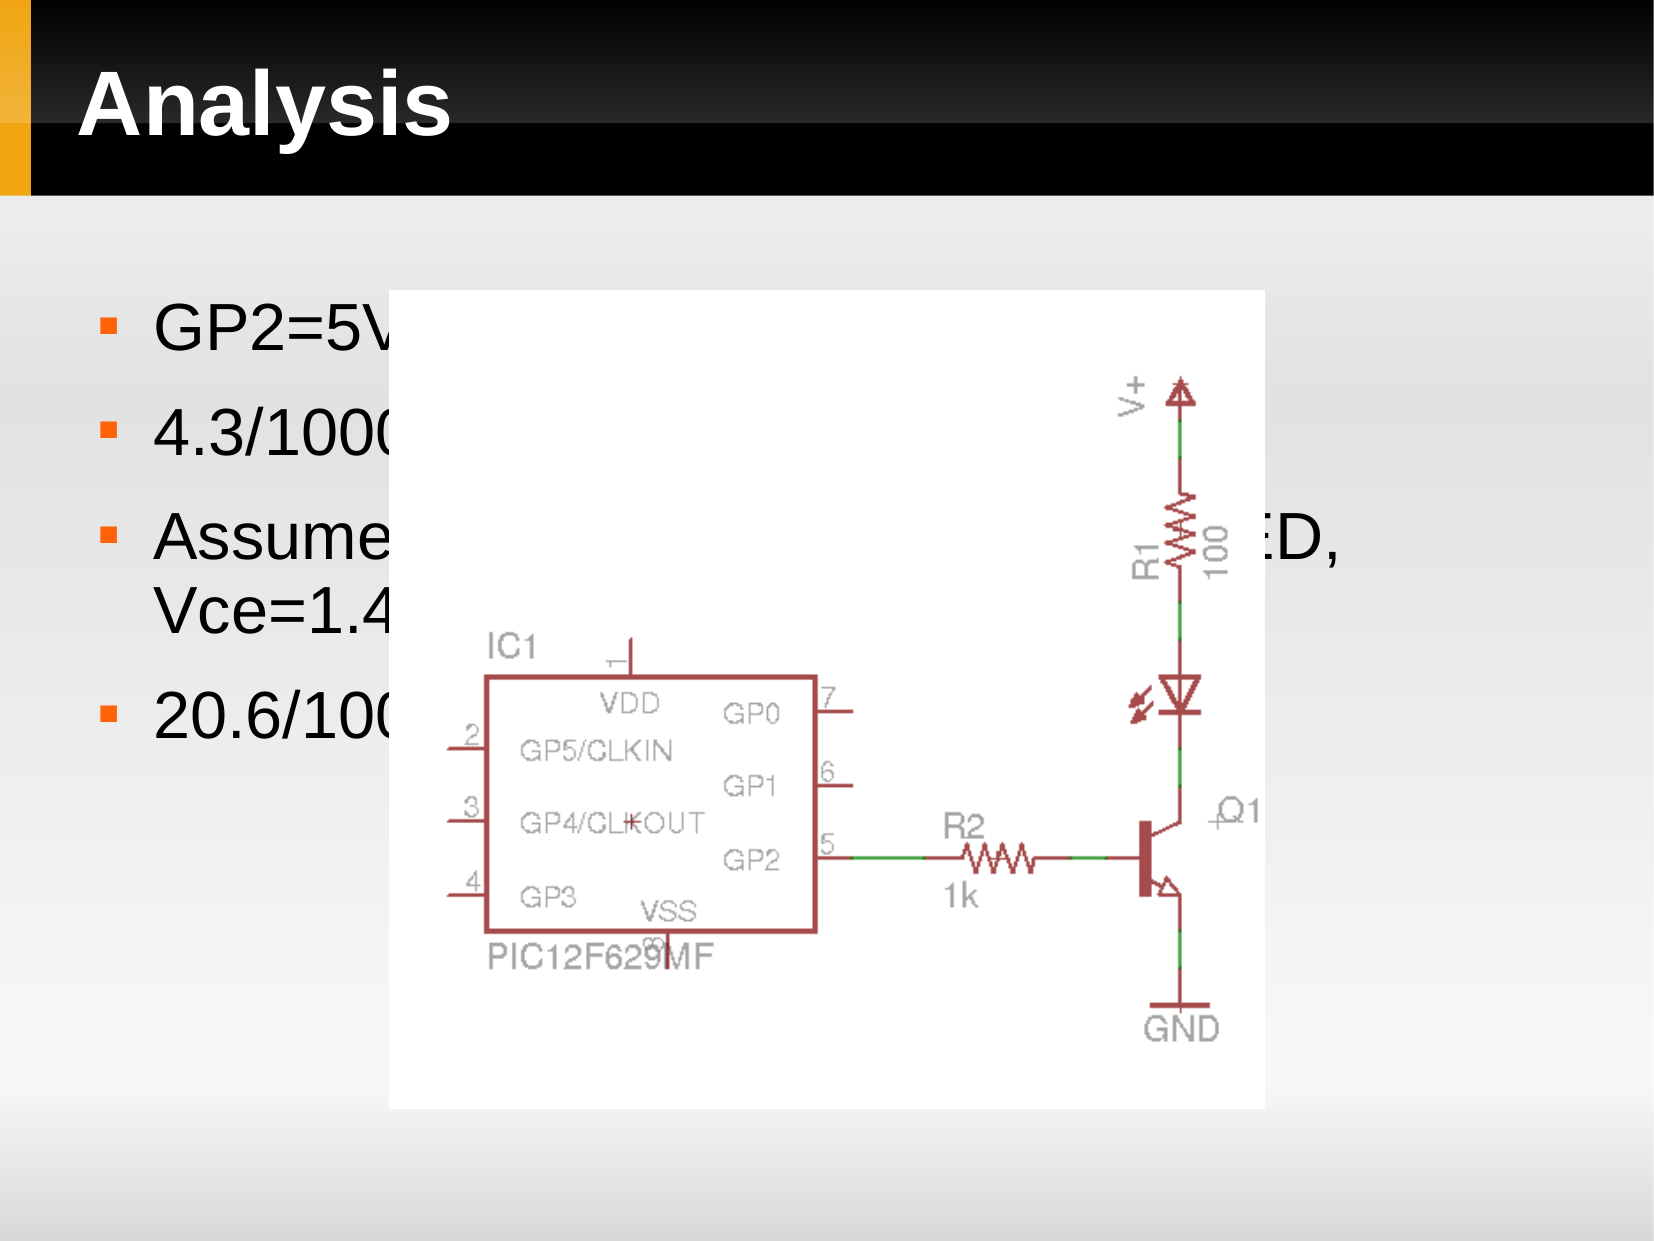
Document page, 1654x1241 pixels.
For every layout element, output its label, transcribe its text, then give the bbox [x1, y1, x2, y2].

picture [0, 0, 1654, 1241]
title Analysis [76, 7, 1565, 200]
list GP2=5V, Vbe=0.7V 4.3/1000 = ~4mA into base Assume V+ = 24V, 2V drop across LED, Vce=1.4V 20.6/100 = ~200mA available for LED [82, 290, 389, 1094]
